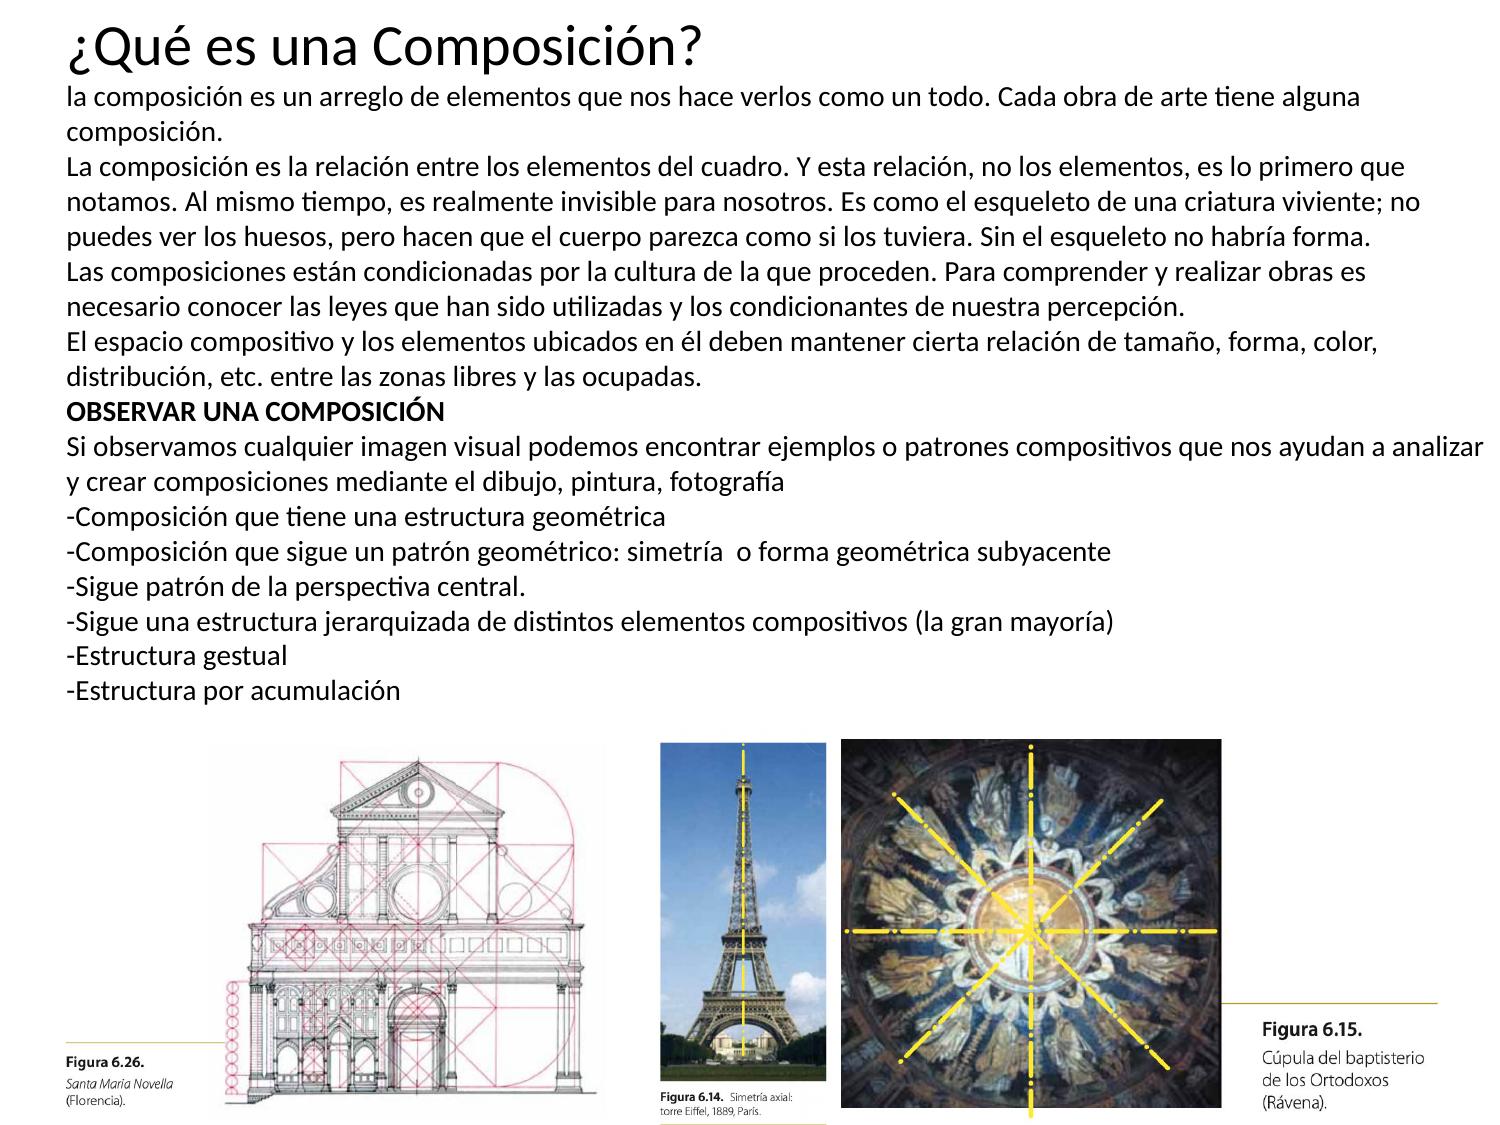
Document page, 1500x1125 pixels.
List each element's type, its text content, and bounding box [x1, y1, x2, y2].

text_box ¿Qué es una Composición? la composición es un arreglo de elementos que nos hace verlos como un todo. Cada obra de arte tiene alguna composición. La composición es la relación entre los elementos del cuadro. Y esta relación, no los elementos, es lo primero que notamos. Al mismo tiempo, es realmente invisible para nosotros. Es como el esqueleto de una criatura viviente; no puedes ver los huesos, pero hacen que el cuerpo parezca como si los tuviera. Sin el esqueleto no habría forma. Las composiciones están condicionadas por la cultura de la que proceden. Para comprender y realizar obras es necesario conocer las leyes que han sido utilizadas y los condicionantes de nuestra percepción. El espacio compositivo y los elementos ubicados en él deben mantener cierta relación de tamaño, forma, color, distribución, etc. entre las zonas libres y las ocupadas. OBSERVAR UNA COMPOSICIÓN Si observamos cualquier imagen visual podemos encontrar ejemplos o patrones compositivos que nos ayudan a analizar y crear composiciones mediante el dibujo, pintura, fotografía -Composición que tiene una estructura geométrica -Composición que sigue un patrón geométrico: simetría o forma geométrica subyacente -Sigue patrón de la perspectiva central. -Sigue una estructura jerarquizada de distintos elementos compositivos (la gran mayoría) -Estructura gestual -Estructura por acumulación [51, 0, 1500, 785]
picture [49, 746, 610, 1125]
picture [651, 725, 1465, 1125]
